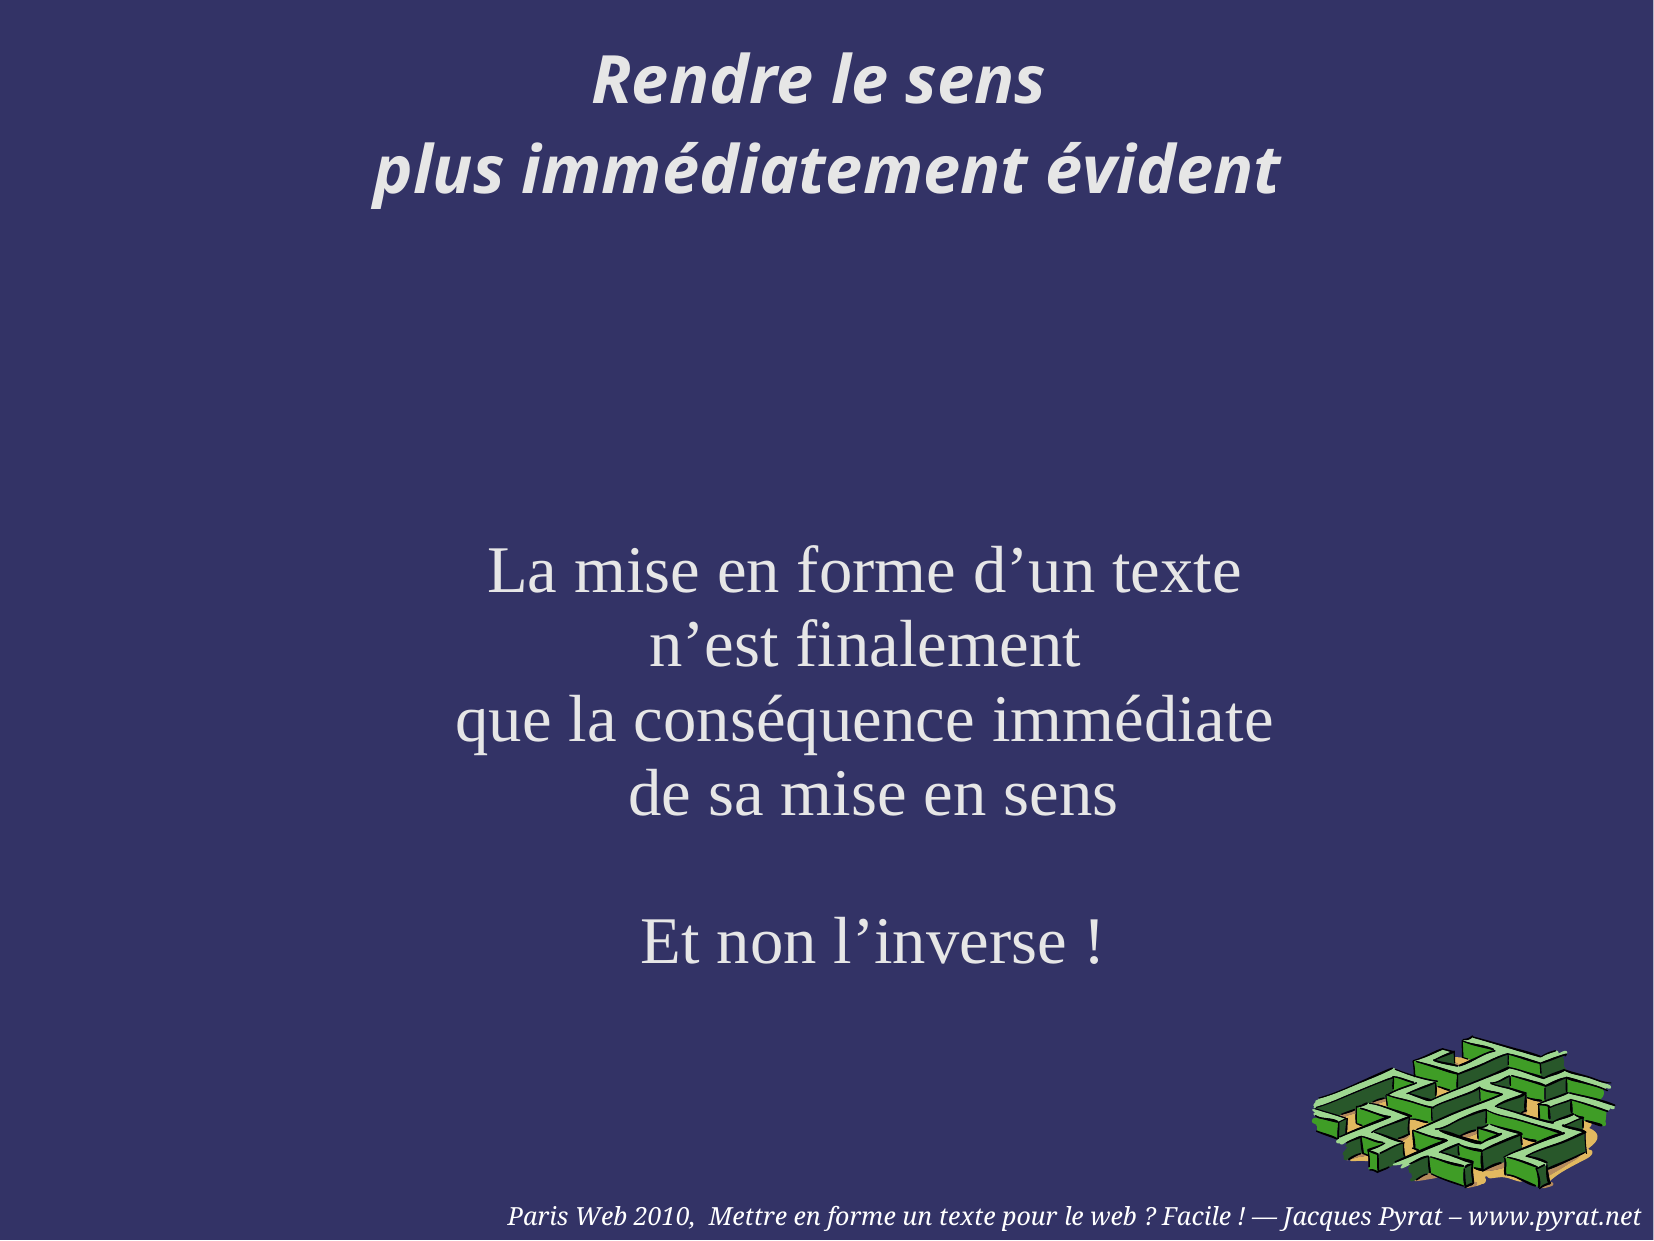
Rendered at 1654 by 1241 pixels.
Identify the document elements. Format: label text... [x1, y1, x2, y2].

subtitle La mise en forme d’un texte n’est finalement que la conséquence immédiate de sa mise en sens Et non l’inverse ! [178, 364, 1570, 1147]
title Rendre le sens plus immédiatement évident [121, 19, 1534, 227]
